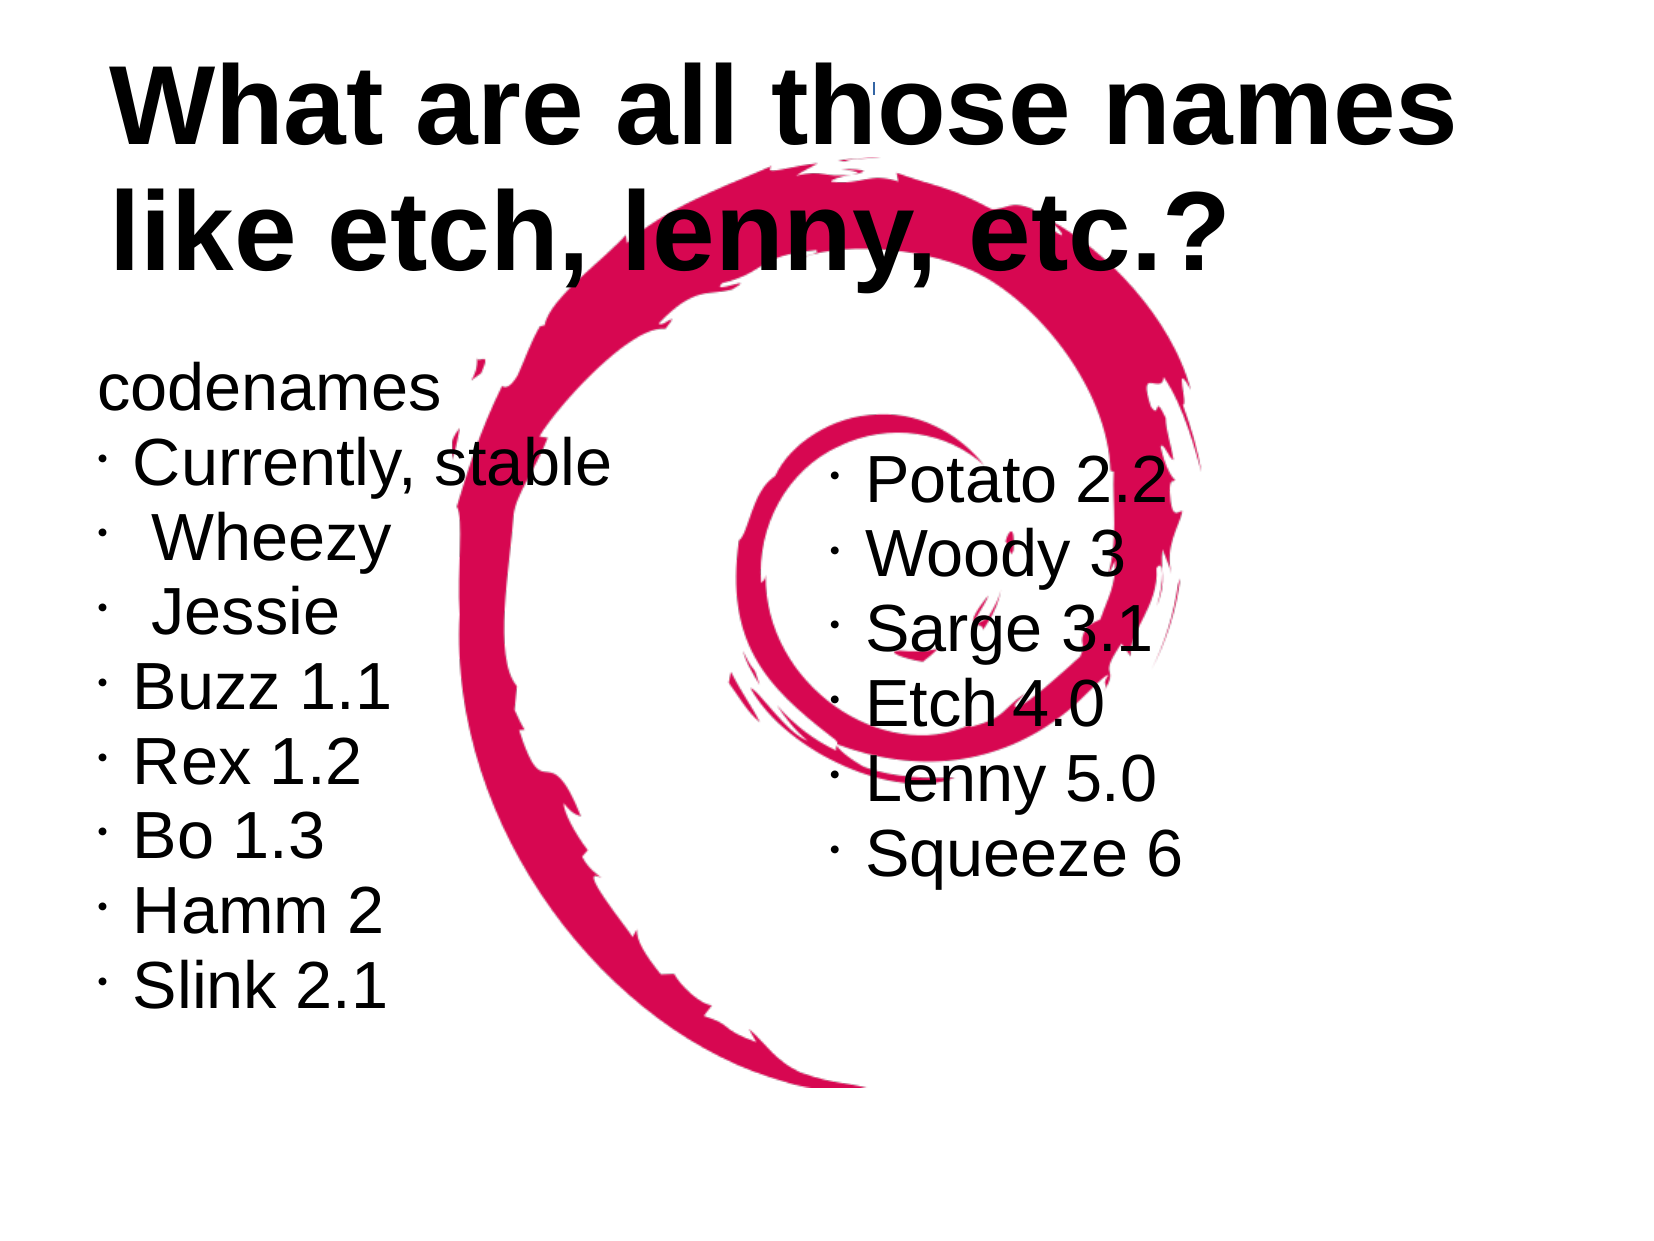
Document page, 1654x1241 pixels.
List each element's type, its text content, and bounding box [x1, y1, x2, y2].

picture [0, 157, 1654, 1088]
text_box What are all those names like etch, lenny, etc.? [94, 35, 1560, 331]
text_box codenames Currently, stable Wheezy Jessie Buzz 1.1 Rex 1.2 Bo 1.3 Hamm 2 Slink 2.1 [82, 342, 709, 1105]
text_box Potato 2.2 Woody 3 Sarge 3.1 Etch 4.0 Lenny 5.0 Squeeze 6 [814, 359, 1441, 1048]
